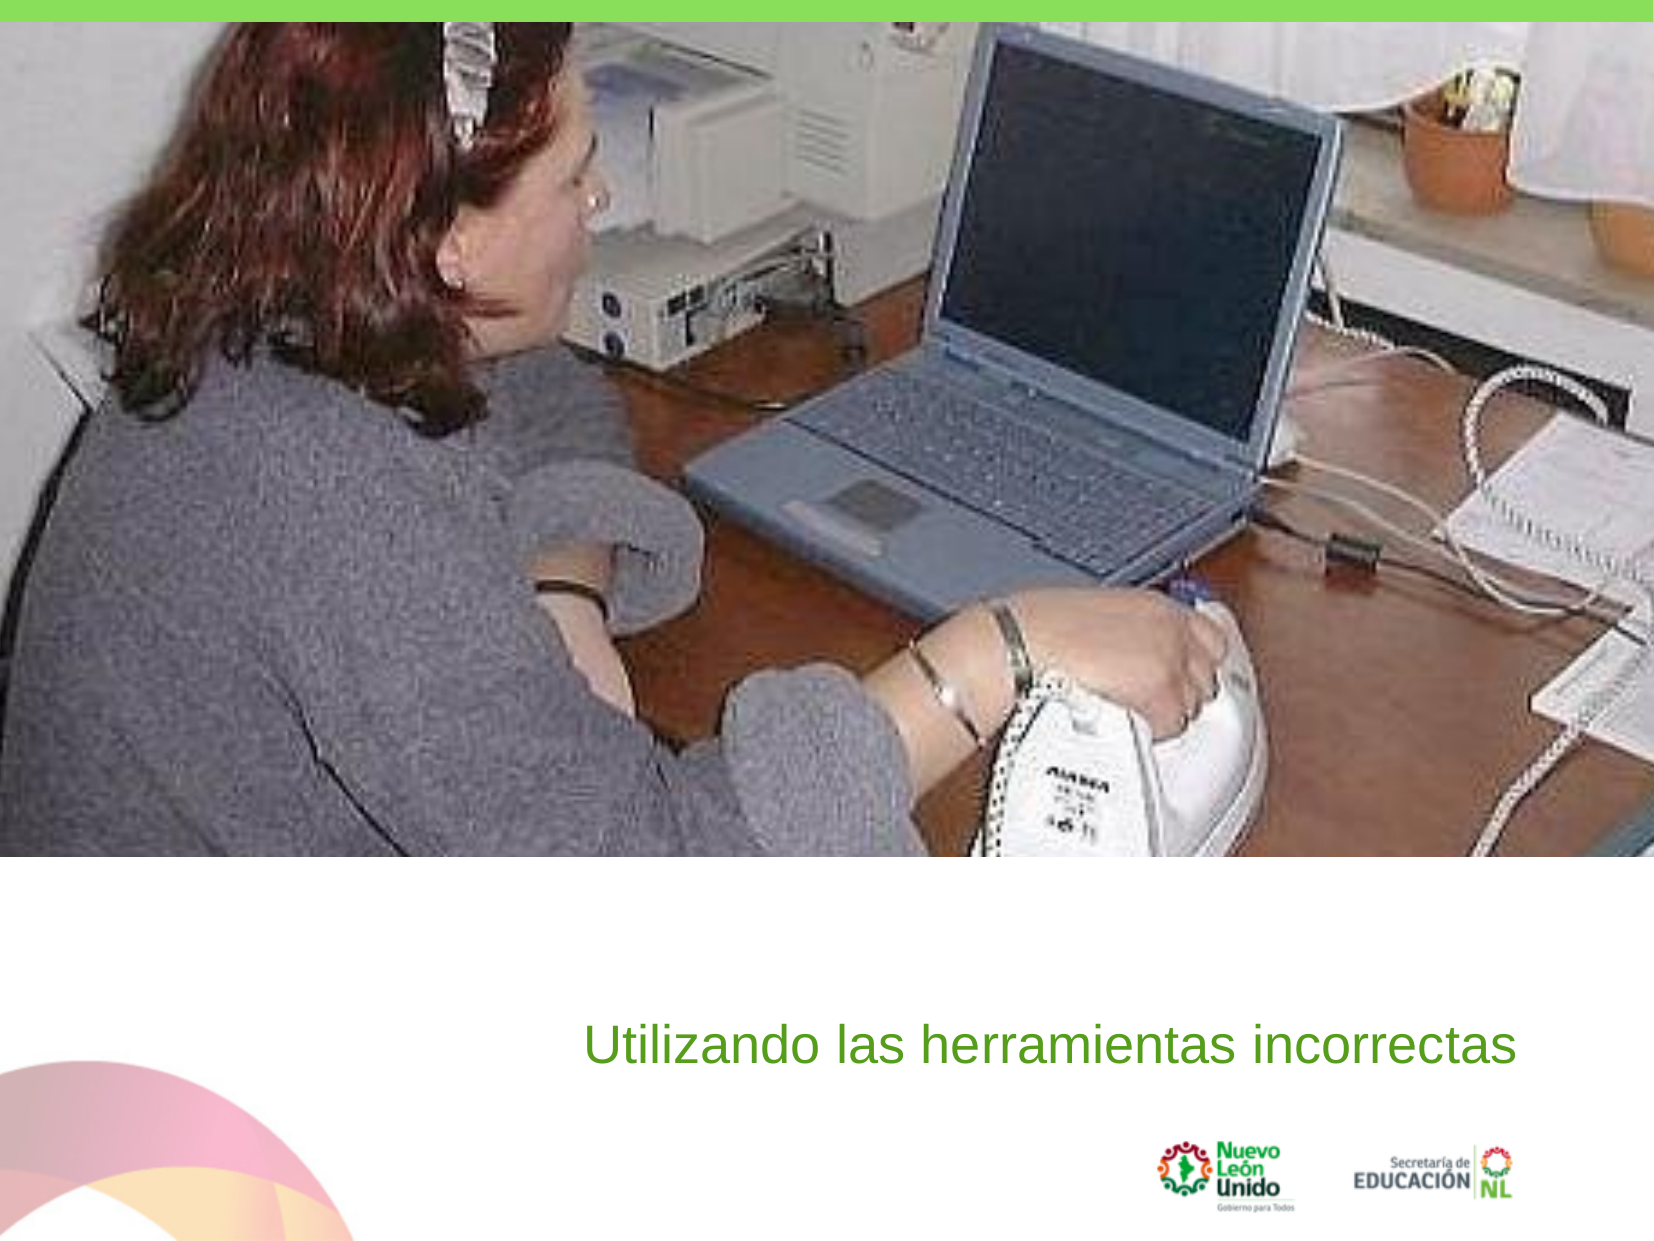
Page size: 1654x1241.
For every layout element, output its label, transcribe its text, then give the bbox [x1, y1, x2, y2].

picture [0, 0, 1654, 1241]
text_box Utilizando las herramientas incorrectas [568, 1006, 1552, 1088]
